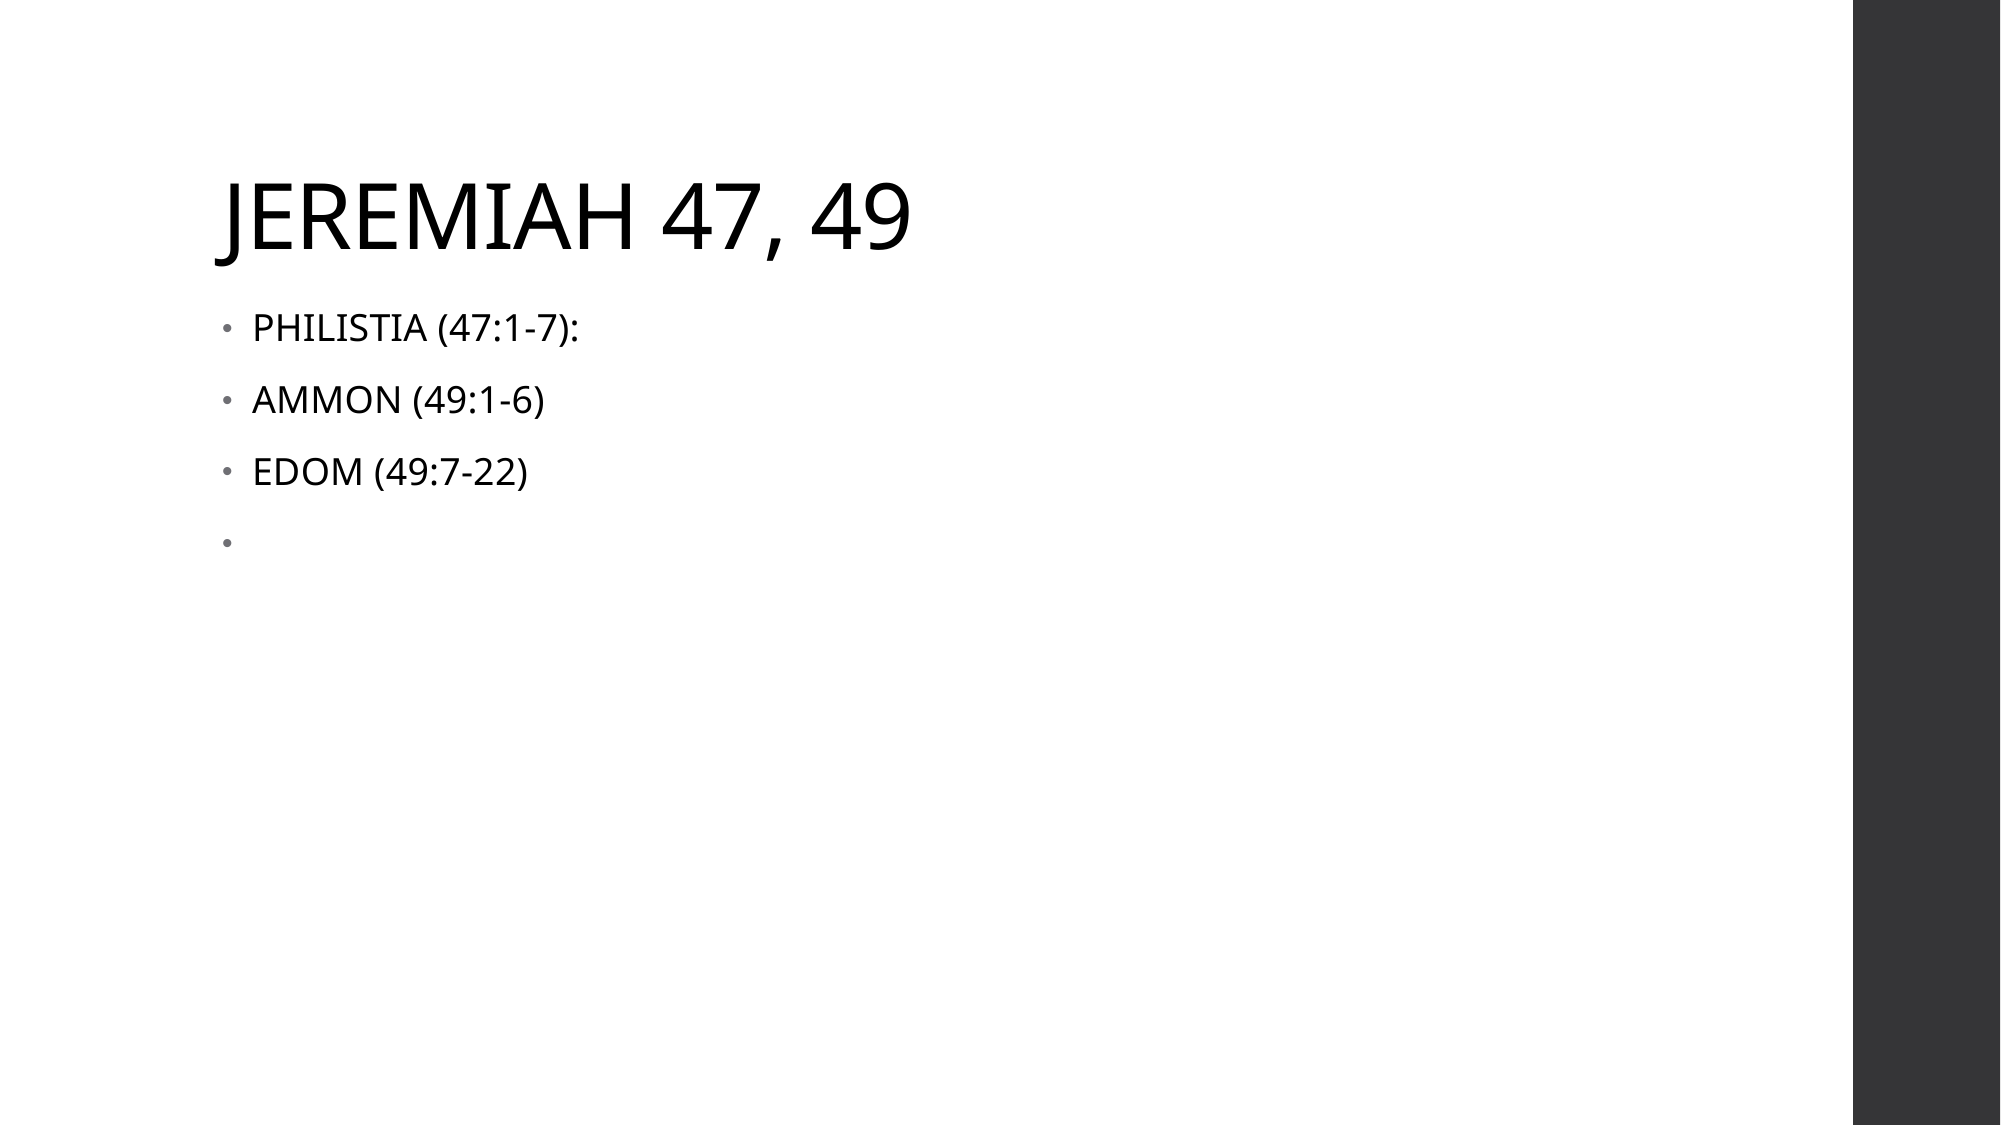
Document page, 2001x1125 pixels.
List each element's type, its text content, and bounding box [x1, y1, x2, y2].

title JEREMIAH 47, 49 [206, 60, 1797, 278]
list PHILISTIA (47:1-7): AMMON (49:1-6) EDOM (49:7-22) [206, 299, 1617, 1014]
